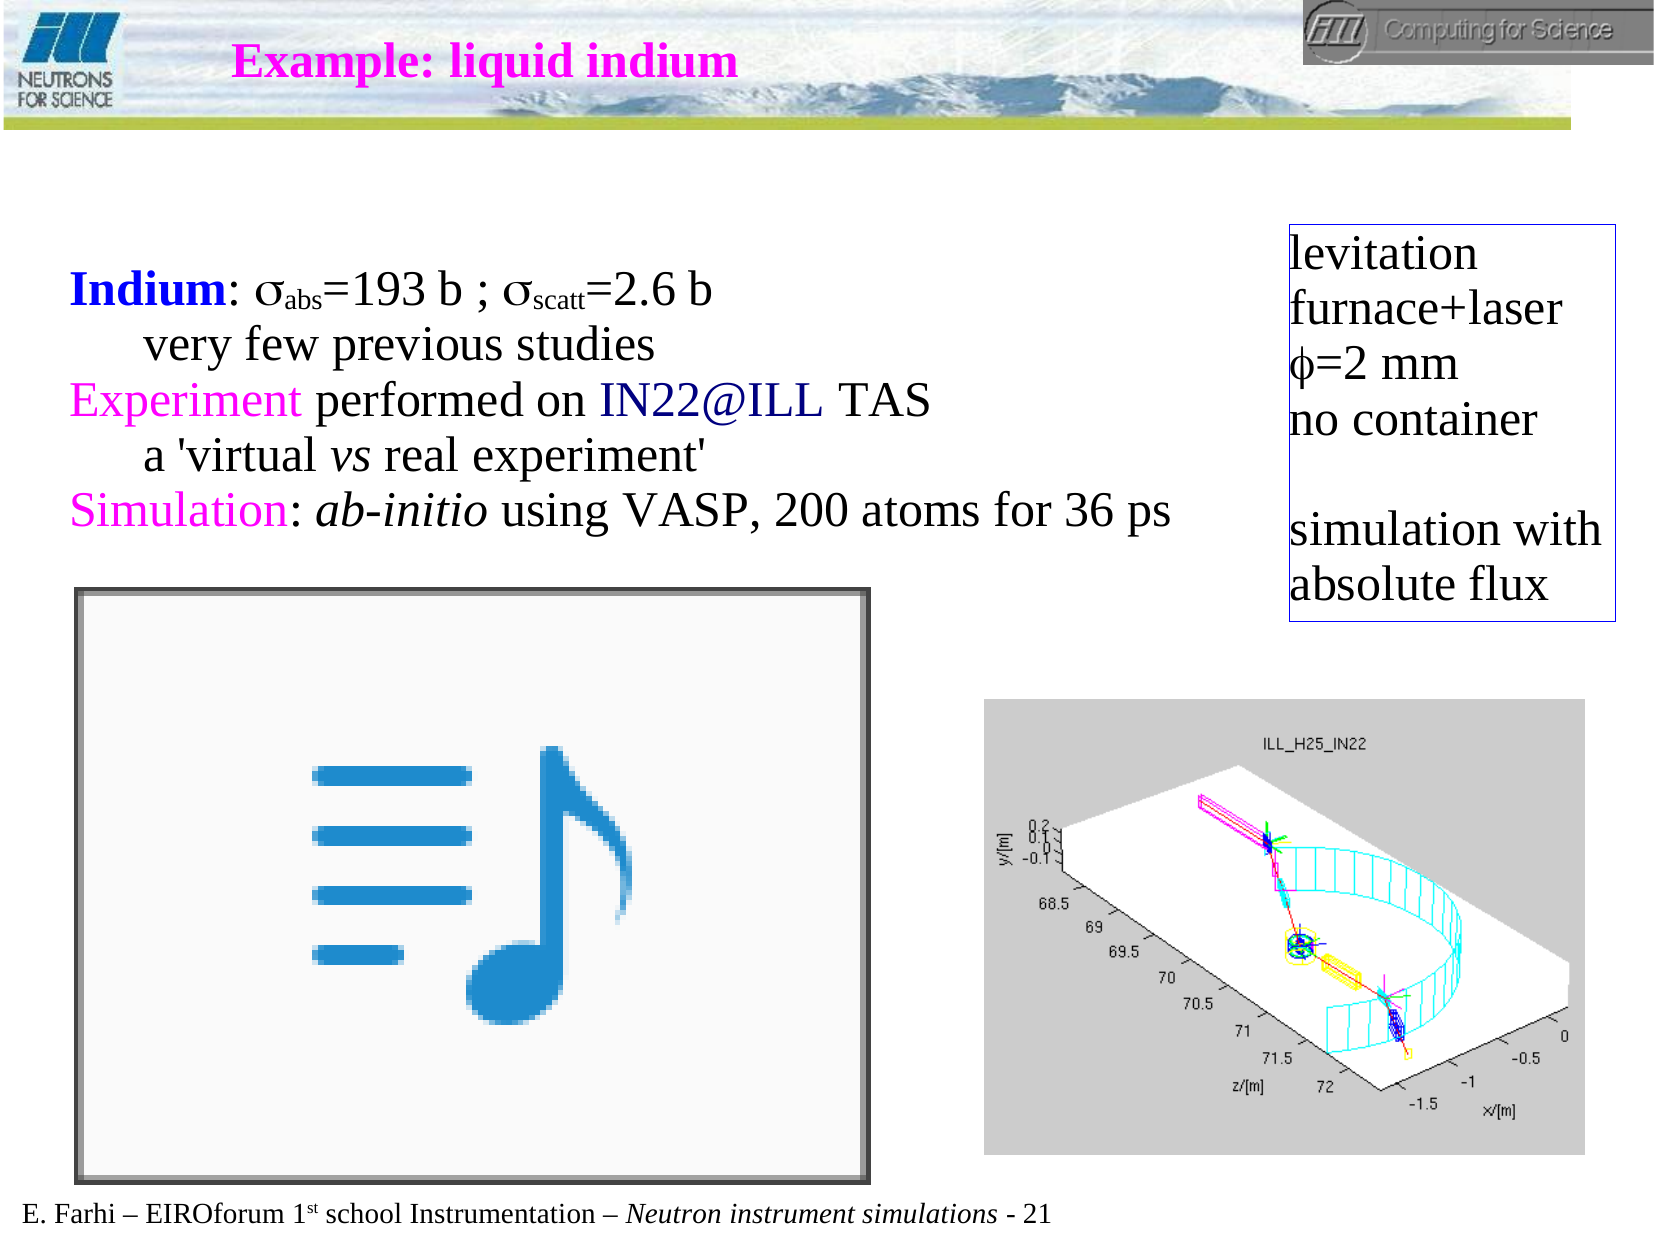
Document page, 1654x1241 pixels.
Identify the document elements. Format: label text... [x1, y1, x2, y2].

text_box [72, 586, 872, 1186]
text_box levitation furnace+laser f=2 mm no container simulation with absolute flux [1289, 224, 1616, 622]
text_box Example: liquid indium [231, 32, 741, 89]
picture [984, 699, 1585, 1155]
text_box Indium: sabs=193 b ; sscatt=2.6 b very few previous studies Experiment performed on IN22@ILL TAS a 'virtual vs real experiment' Simulation: ab-initio using VASP, 200 atoms for 36 ps [69, 260, 1173, 560]
picture [3, 0, 1654, 130]
